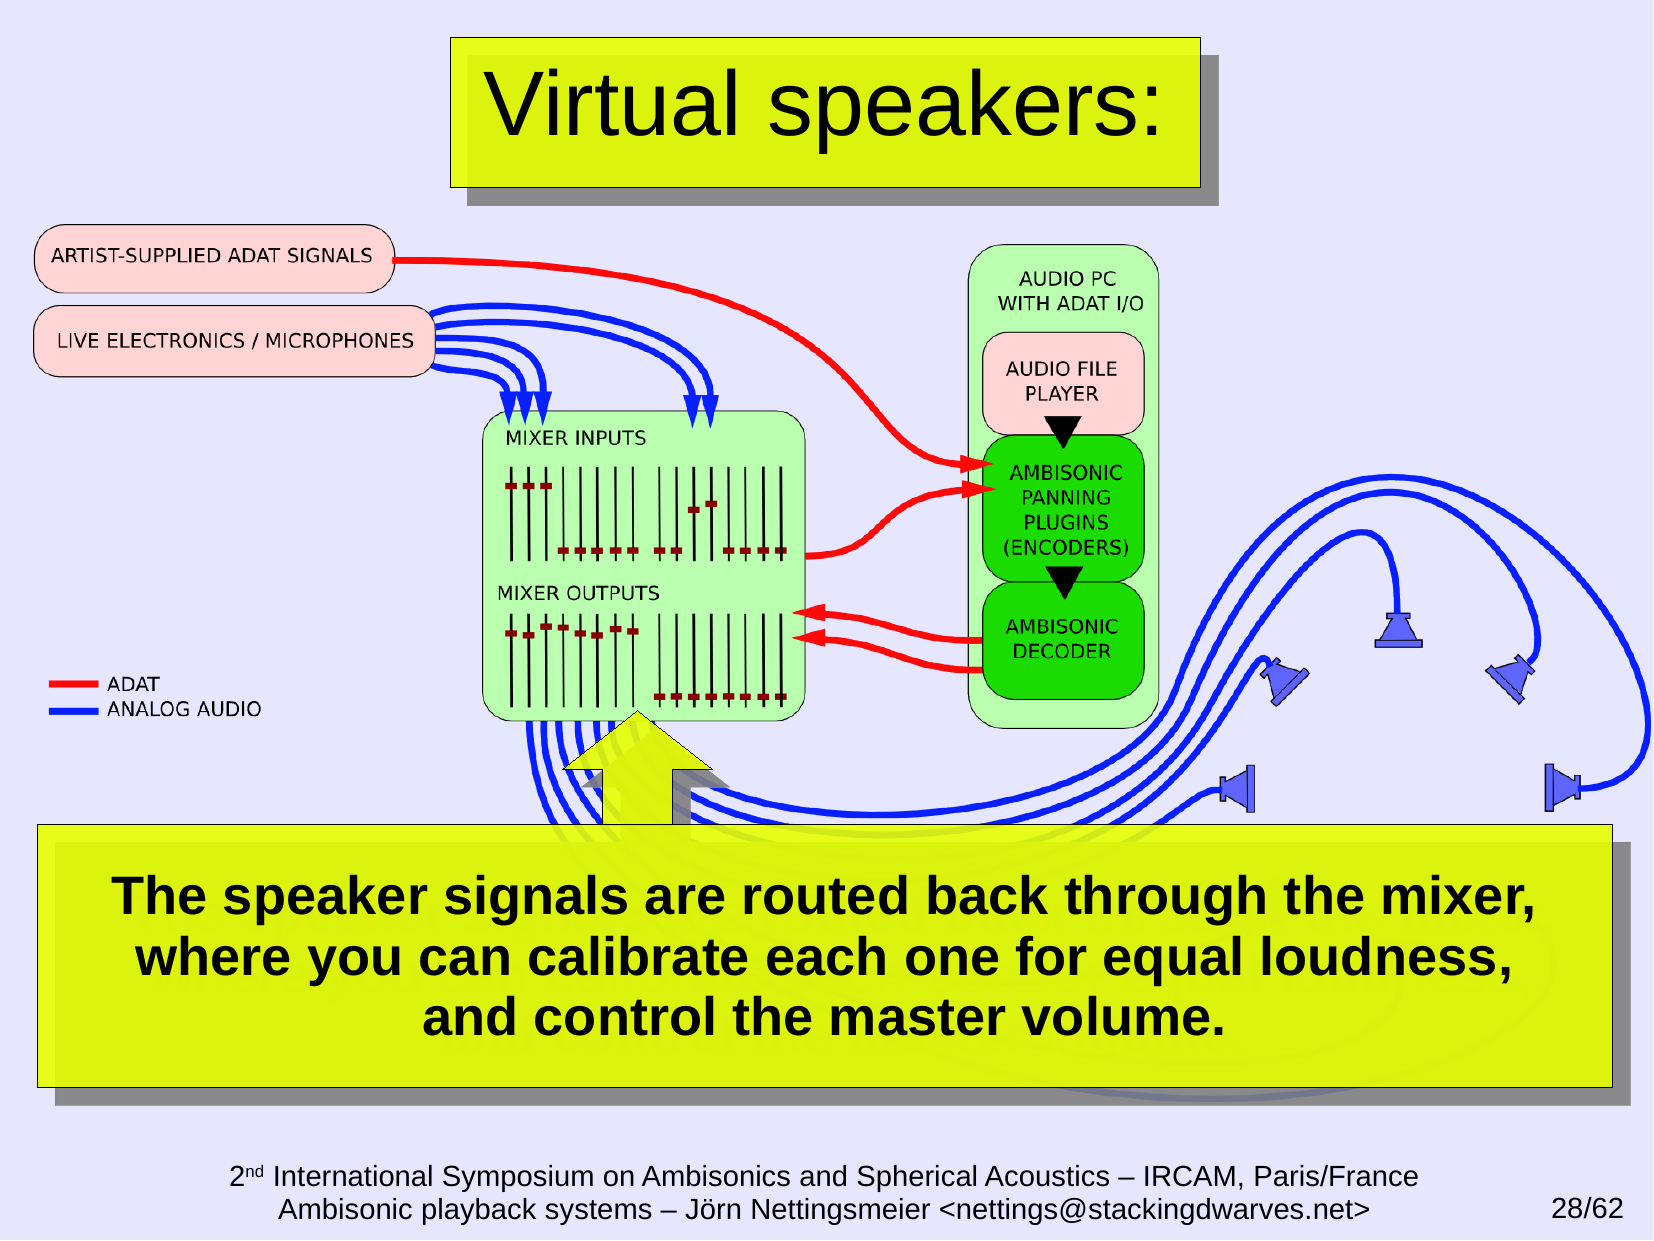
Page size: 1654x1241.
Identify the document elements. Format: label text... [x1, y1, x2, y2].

text_box The speaker signals are routed back through the mixer, where you can calibrate each one for equal loudness, and control the master volume. [37, 824, 1613, 1088]
text_box [450, 155, 1201, 188]
picture [33, 224, 1651, 1102]
title Virtual speakers: [37, 52, 1613, 155]
subtitle [37, 1102, 1613, 1109]
text_box [562, 710, 713, 824]
text_box [450, 37, 1201, 52]
